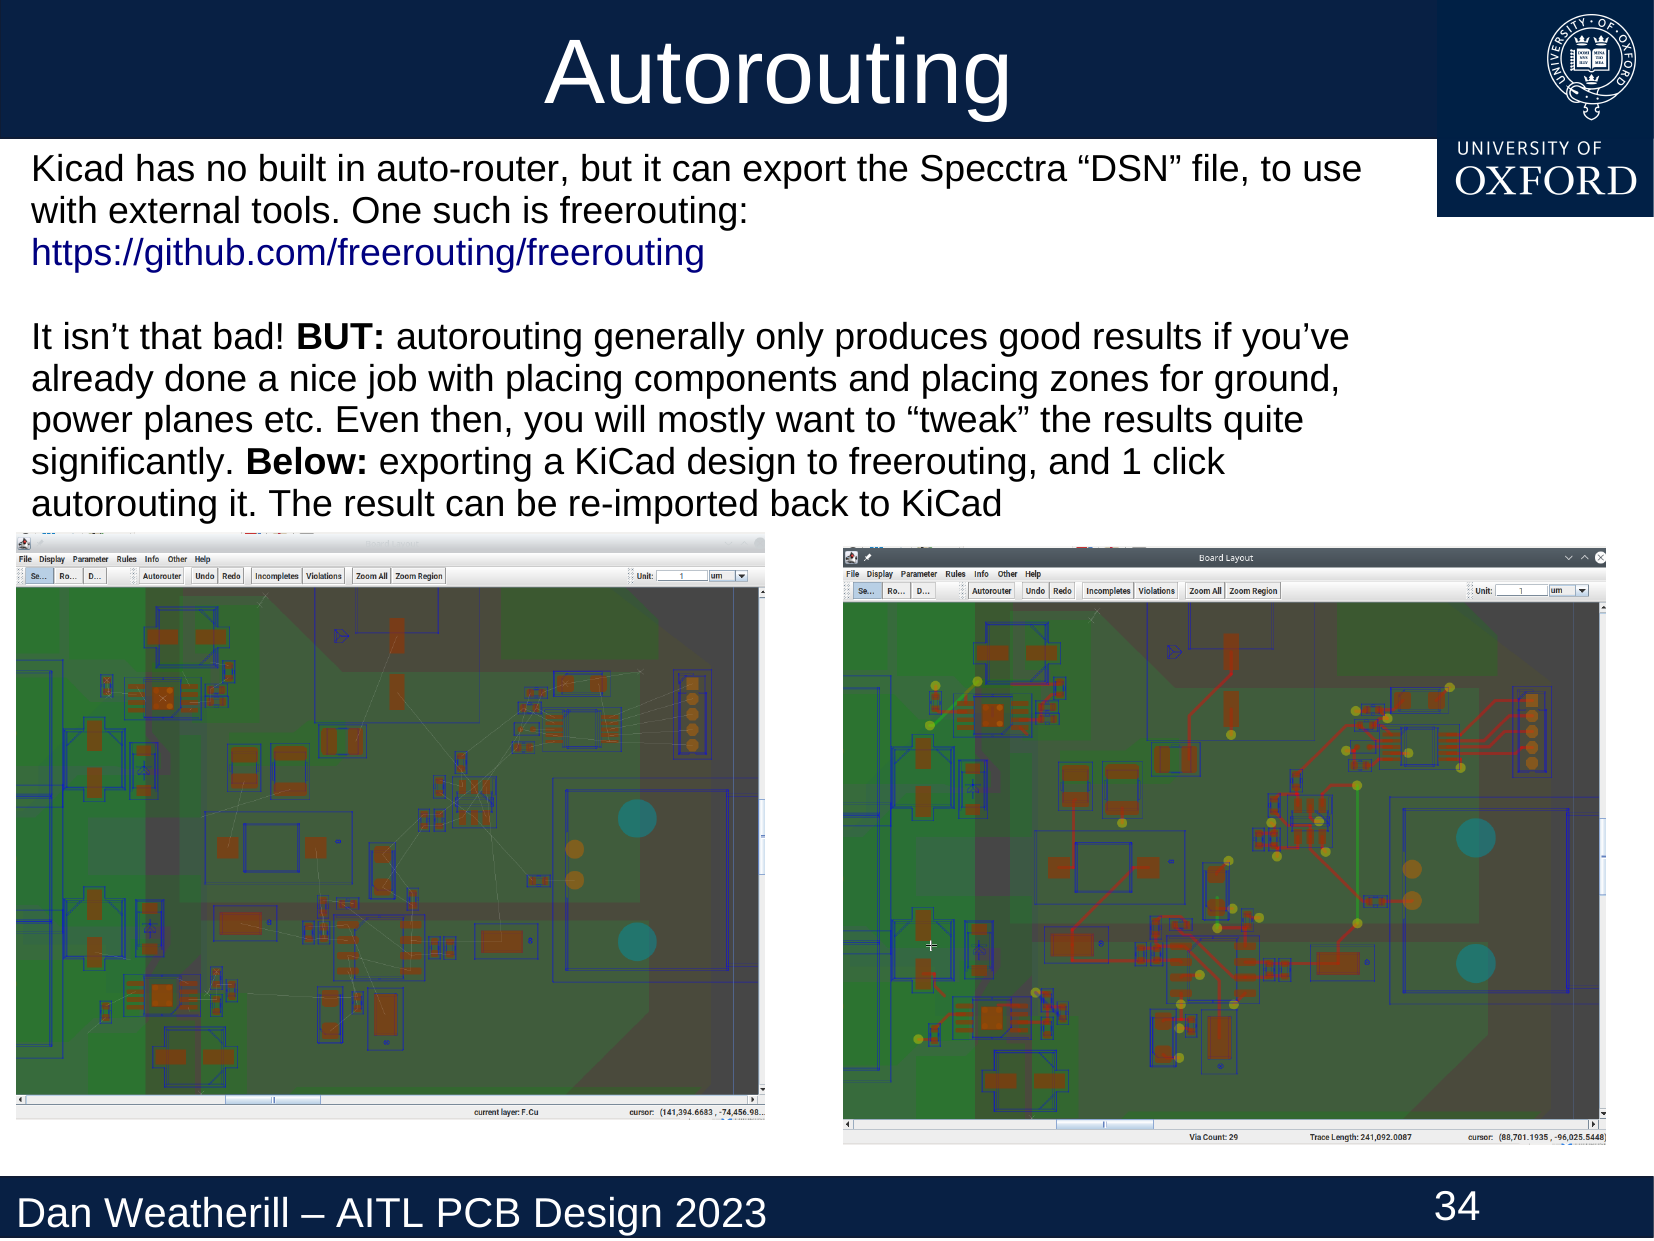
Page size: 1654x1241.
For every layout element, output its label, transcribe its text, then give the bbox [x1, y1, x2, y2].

picture [16, 533, 765, 1120]
picture [843, 546, 1606, 1145]
picture [1437, 0, 1654, 217]
text_box Kicad has no built in auto-router, but it can export the Specctra “DSN” file, to use with external tools. One such is freerouting: https://github.com/freerouting/freerouting It isn’t that bad! BUT: autorouting generally only produces good results if you’ve already done a nice job with placing components and placing zones for ground, power planes etc. Even then, you will mostly want to “tweak” the results quite significantly. Below: exporting a KiCad design to freerouting, and 1 click autorouting it. The result can be re-imported back to KiCad [16, 141, 1406, 533]
title Autorouting [35, 0, 1524, 177]
